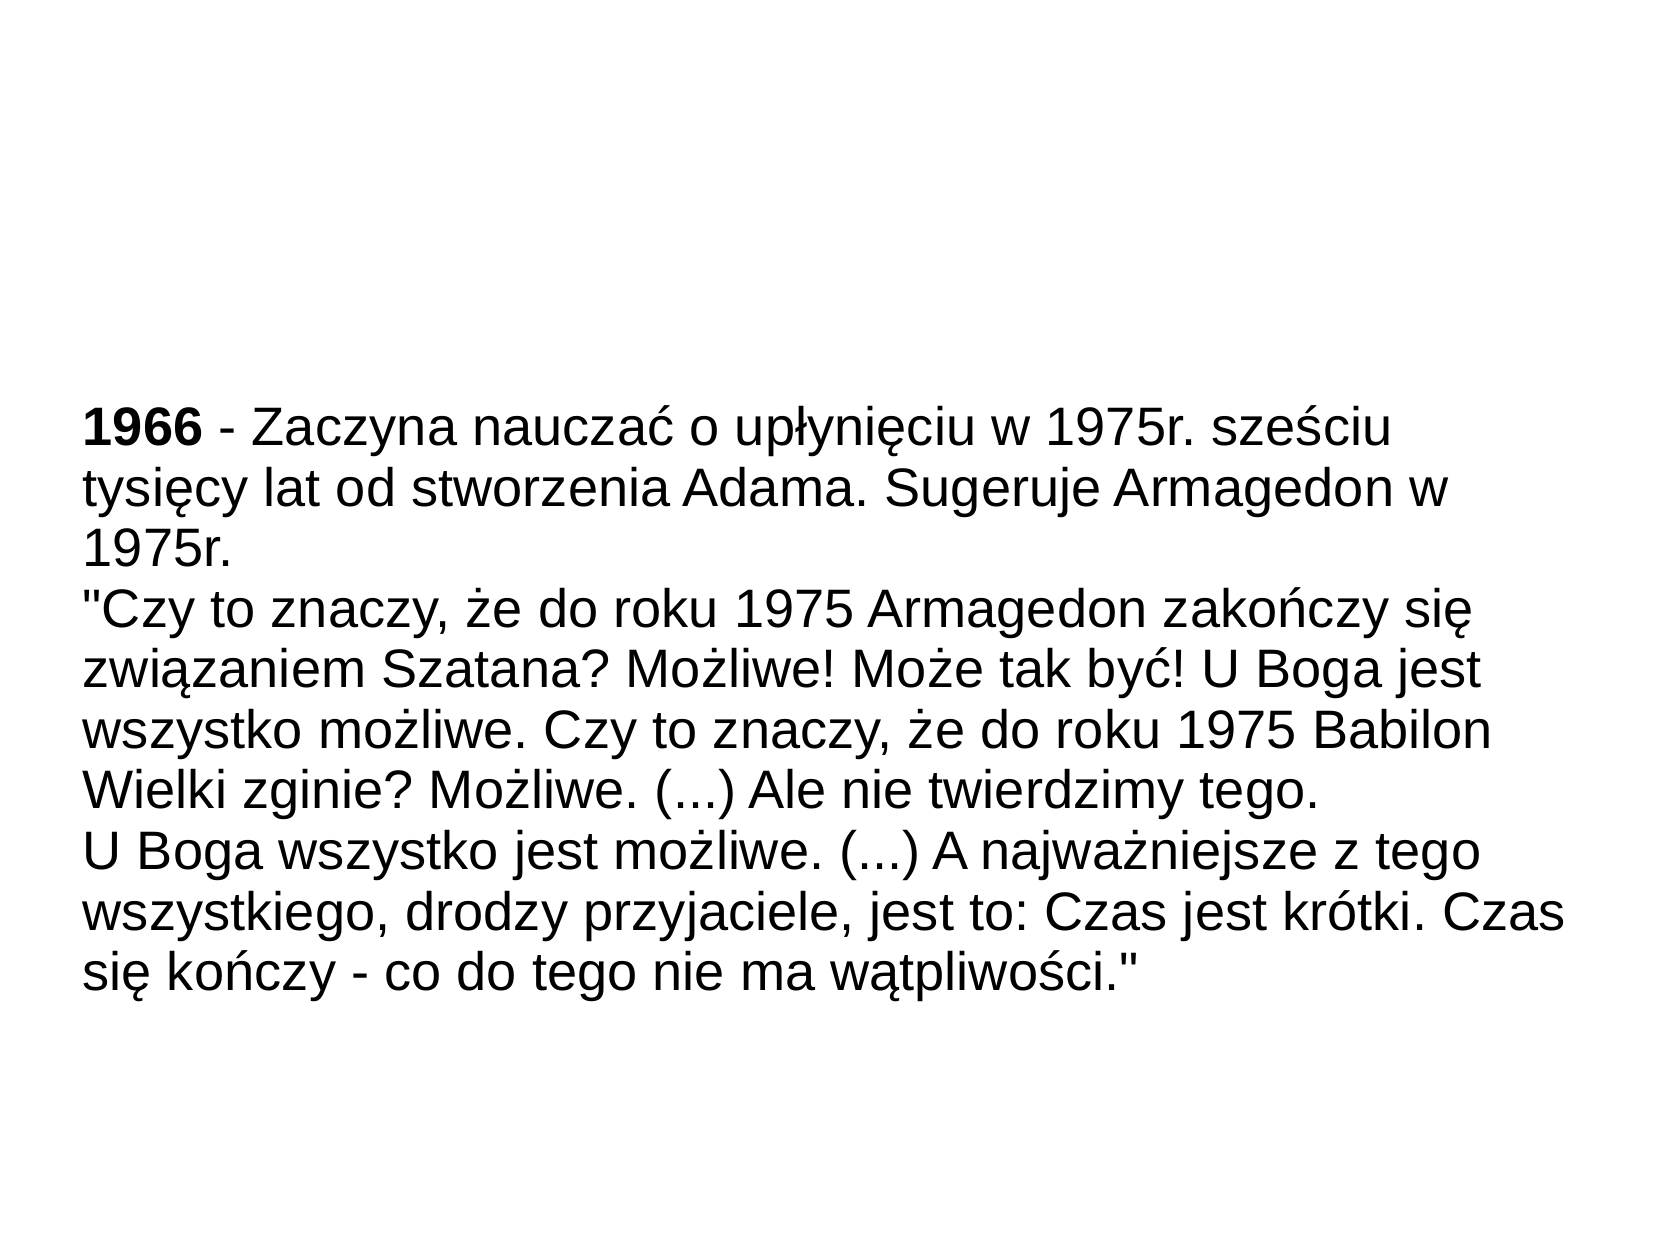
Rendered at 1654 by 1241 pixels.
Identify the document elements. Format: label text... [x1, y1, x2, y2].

subtitle 1966 - Zaczyna nauczać o upłynięciu w 1975r. sześciu tysięcy lat od stworzenia Adama. Sugeruje Armagedon w 1975r. "Czy to znaczy, że do roku 1975 Armagedon zakończy się związaniem Szatana? Możliwe! Może tak być! U Boga jest wszystko możliwe. Czy to znaczy, że do roku 1975 Babilon Wielki zginie? Możliwe. (...) Ale nie twierdzimy tego. U Boga wszystko jest możliwe. (...) A najważniejsze z tego wszystkiego, drodzy przyjaciele, jest to: Czas jest krótki. Czas się kończy - co do tego nie ma wątpliwości." [82, 297, 1571, 1102]
